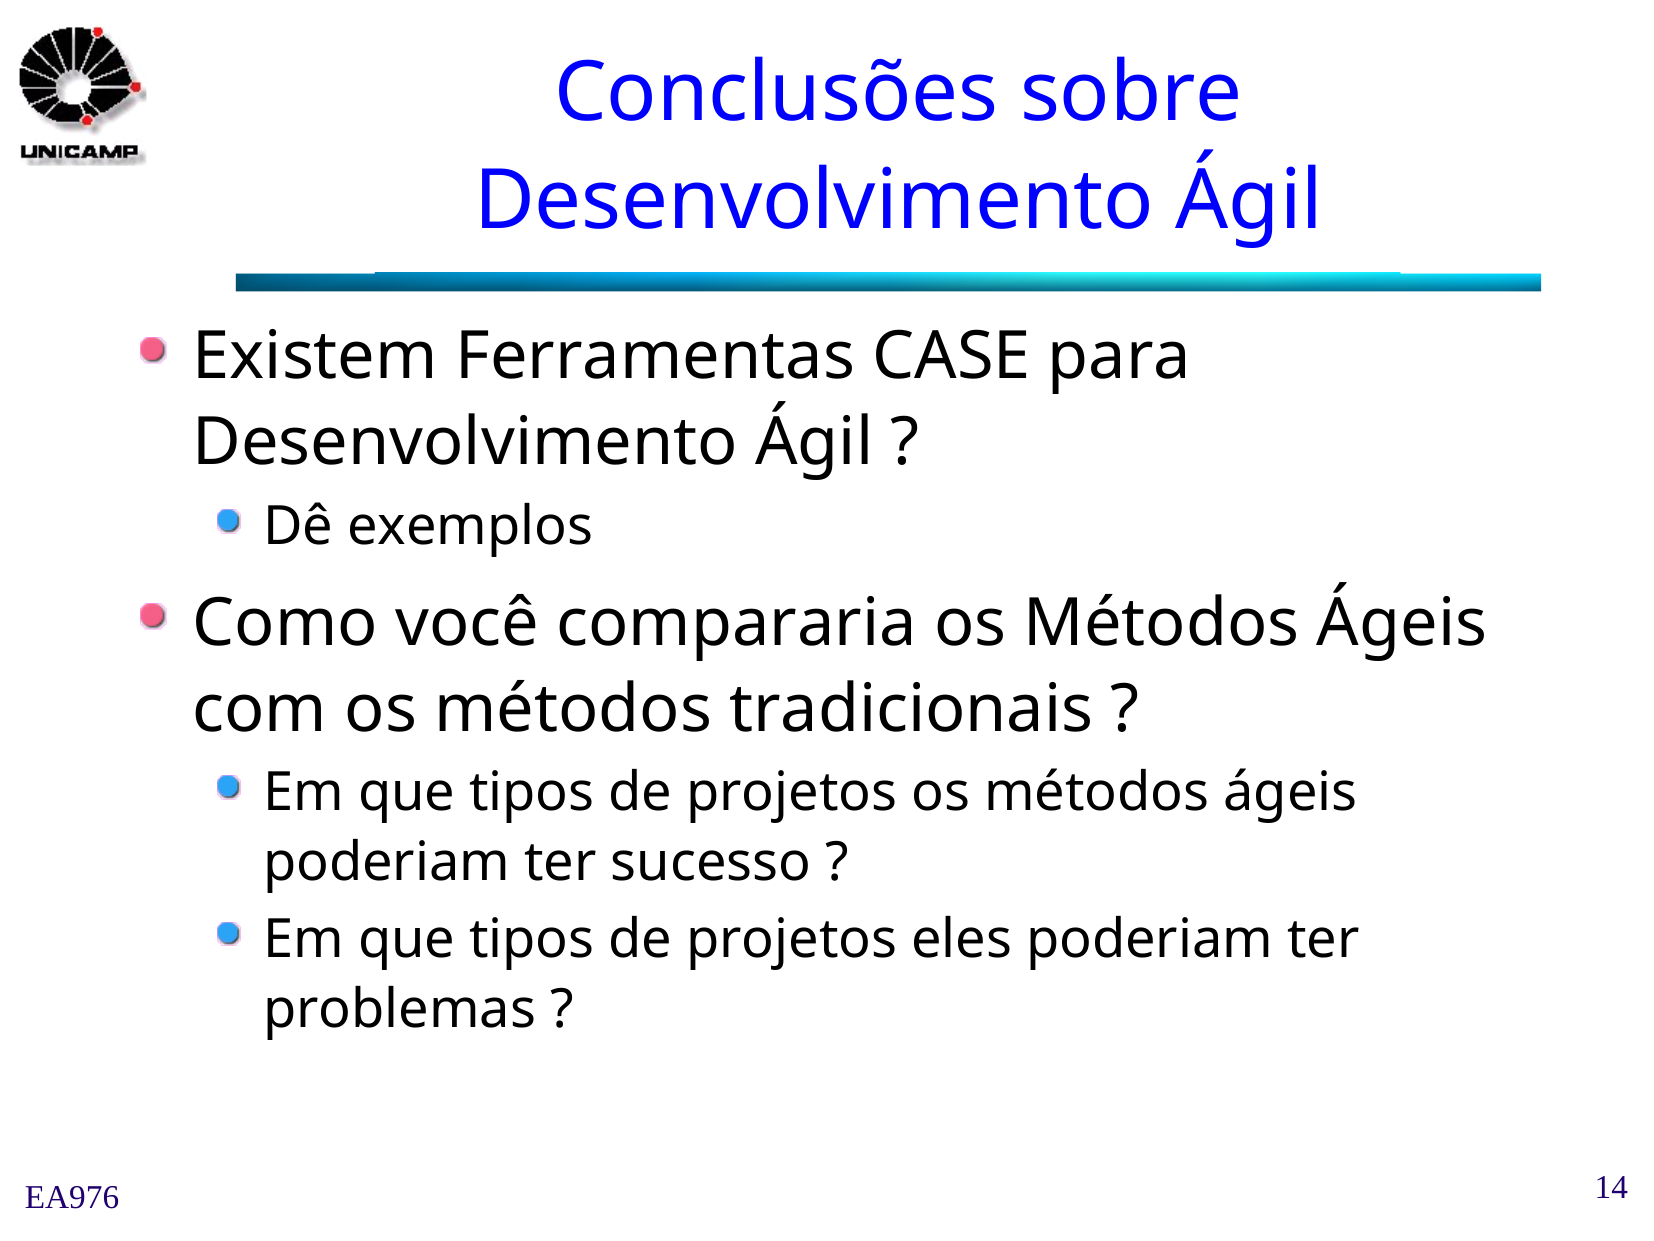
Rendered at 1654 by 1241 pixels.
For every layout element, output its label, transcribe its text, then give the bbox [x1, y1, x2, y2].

list Existem Ferramentas CASE para Desenvolvimento Ágil ? Dê exemplos Como você compararia os Métodos Ágeis com os métodos tradicionais ? Em que tipos de projetos os métodos ágeis poderiam ter sucesso ? Em que tipos de projetos eles poderiam ter problemas ? [121, 309, 1534, 1182]
title Conclusões sobre Desenvolvimento Ágil [264, 21, 1534, 250]
picture [125, 272, 1654, 295]
